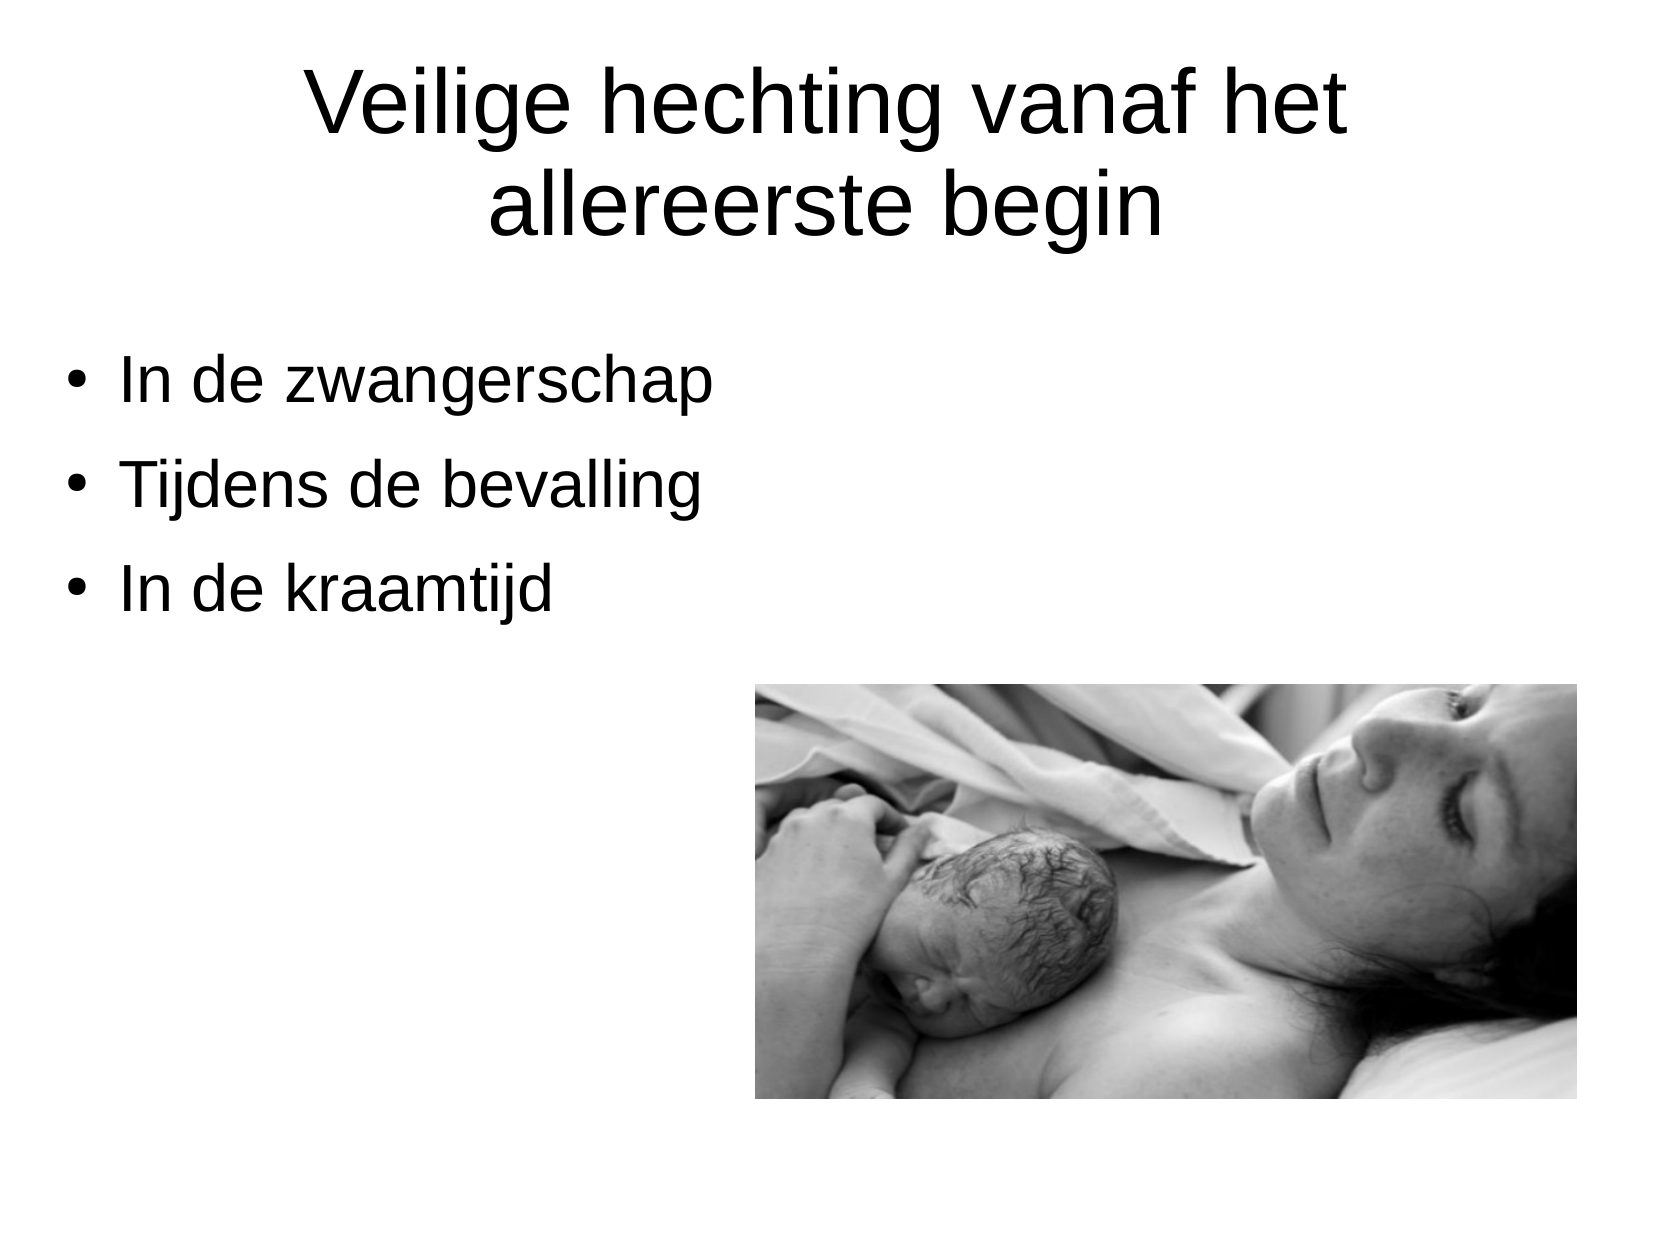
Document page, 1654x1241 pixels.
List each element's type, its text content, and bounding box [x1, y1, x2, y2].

list In de zwangerschap Tijdens de bevalling In de kraamtijd [47, 342, 1536, 1161]
title Veilige hechting vanaf het allereerste begin [82, 49, 1571, 257]
picture [755, 625, 1583, 1178]
